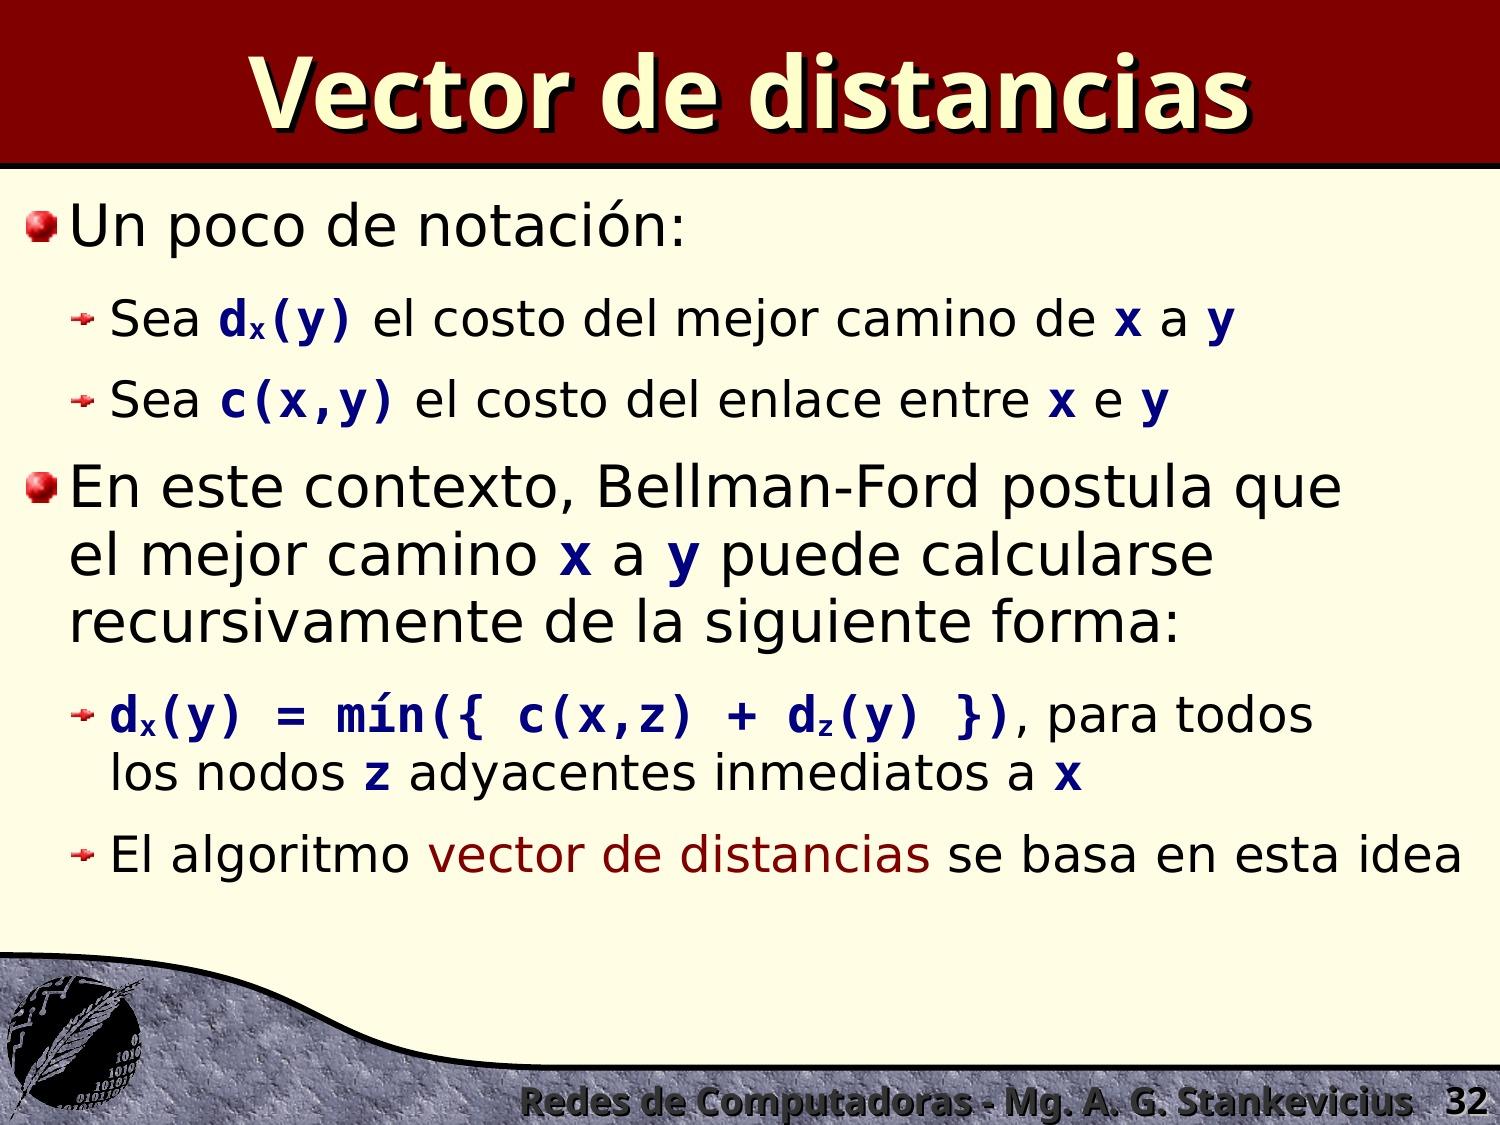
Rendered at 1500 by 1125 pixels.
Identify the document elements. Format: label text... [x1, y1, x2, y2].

title Vector de distancias [15, 5, 1485, 160]
picture [790, 1100, 795, 1110]
picture [1047, 1100, 1054, 1110]
picture [0, 959, 1500, 1125]
list Un poco de notación: Sea dx(y) el costo del mejor camino de x a y Sea c(x,y) el costo del enlace entre x e y En este contexto, Bellman-Ford postula que el mejor camino x a y puede calcularse recursivamente de la siguiente forma: dx(y) = mín({ c(x,z) + dz(y) }), para todos los nodos z adyacentes inmediatos a x El algoritmo vector de distancias se basa en esta idea [11, 192, 1486, 921]
